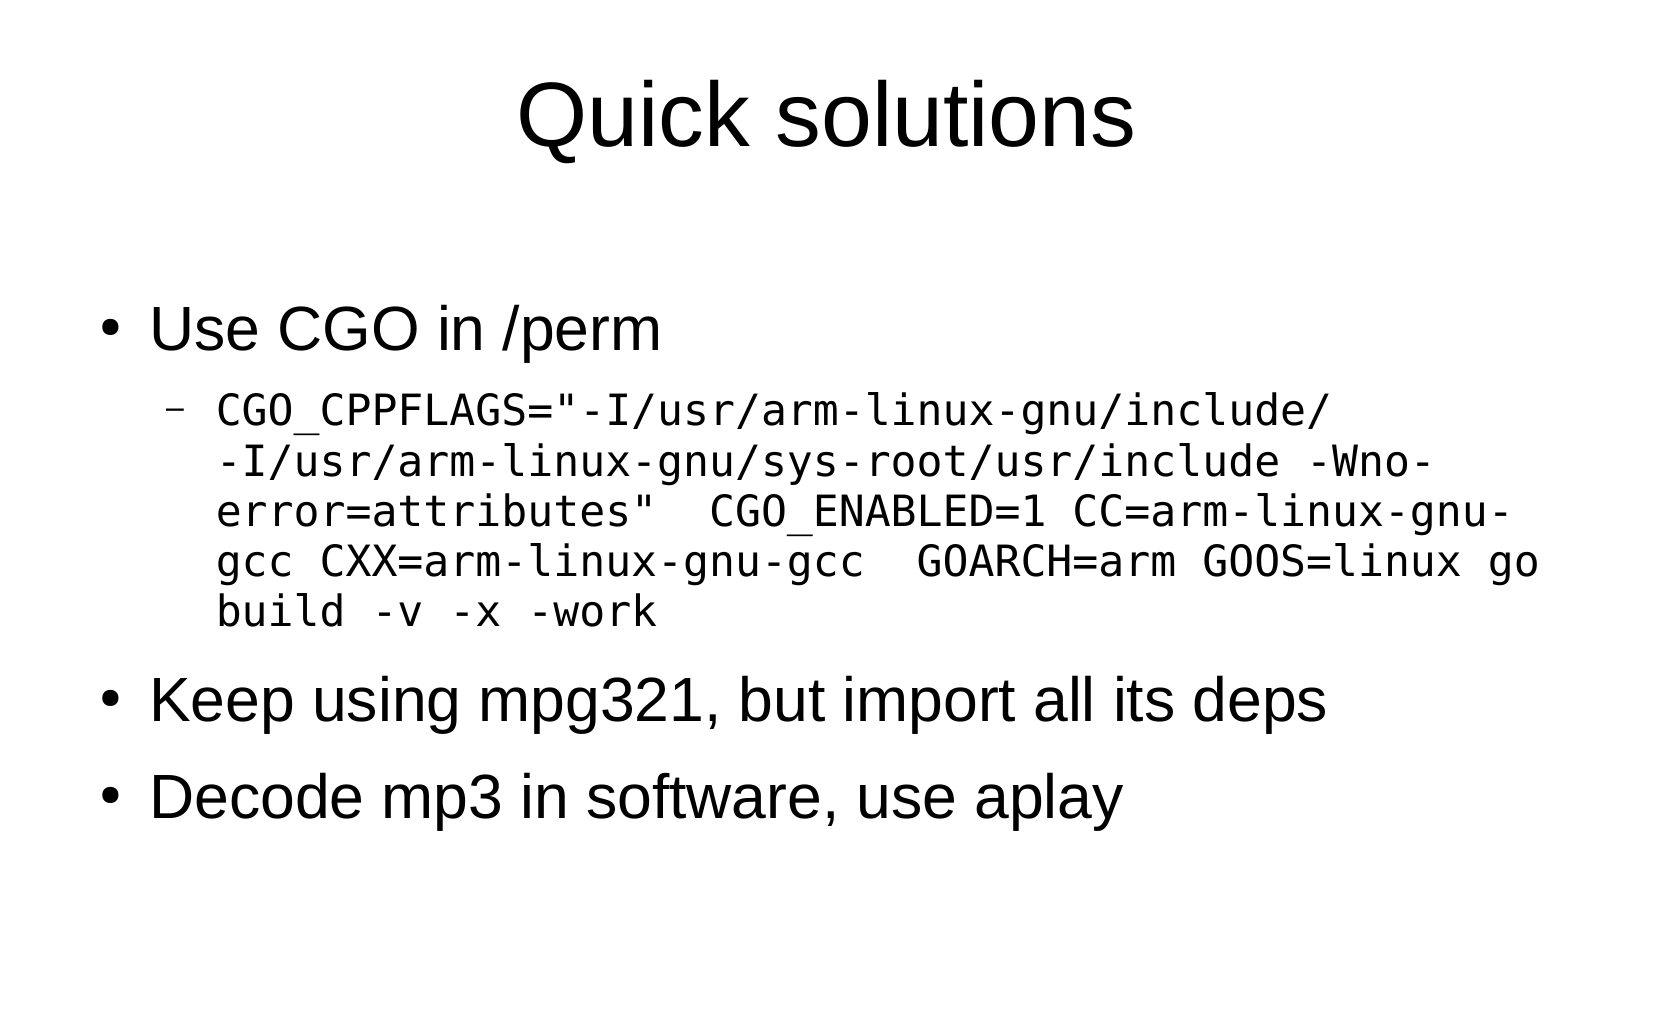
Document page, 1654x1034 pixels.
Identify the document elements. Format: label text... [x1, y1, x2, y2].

list Use CGO in /perm CGO_CPPFLAGS="-I/usr/arm-linux-gnu/include/ -I/usr/arm-linux-gnu/sys-root/usr/include -Wno-error=attributes" CGO_ENABLED=1 CC=arm-linux-gnu-gcc CXX=arm-linux-gnu-gcc GOARCH=arm GOOS=linux go build -v -x -work Keep using mpg321, but import all its deps Decode mp3 in software, use aplay [82, 294, 1571, 834]
title Quick solutions [82, 36, 1571, 193]
